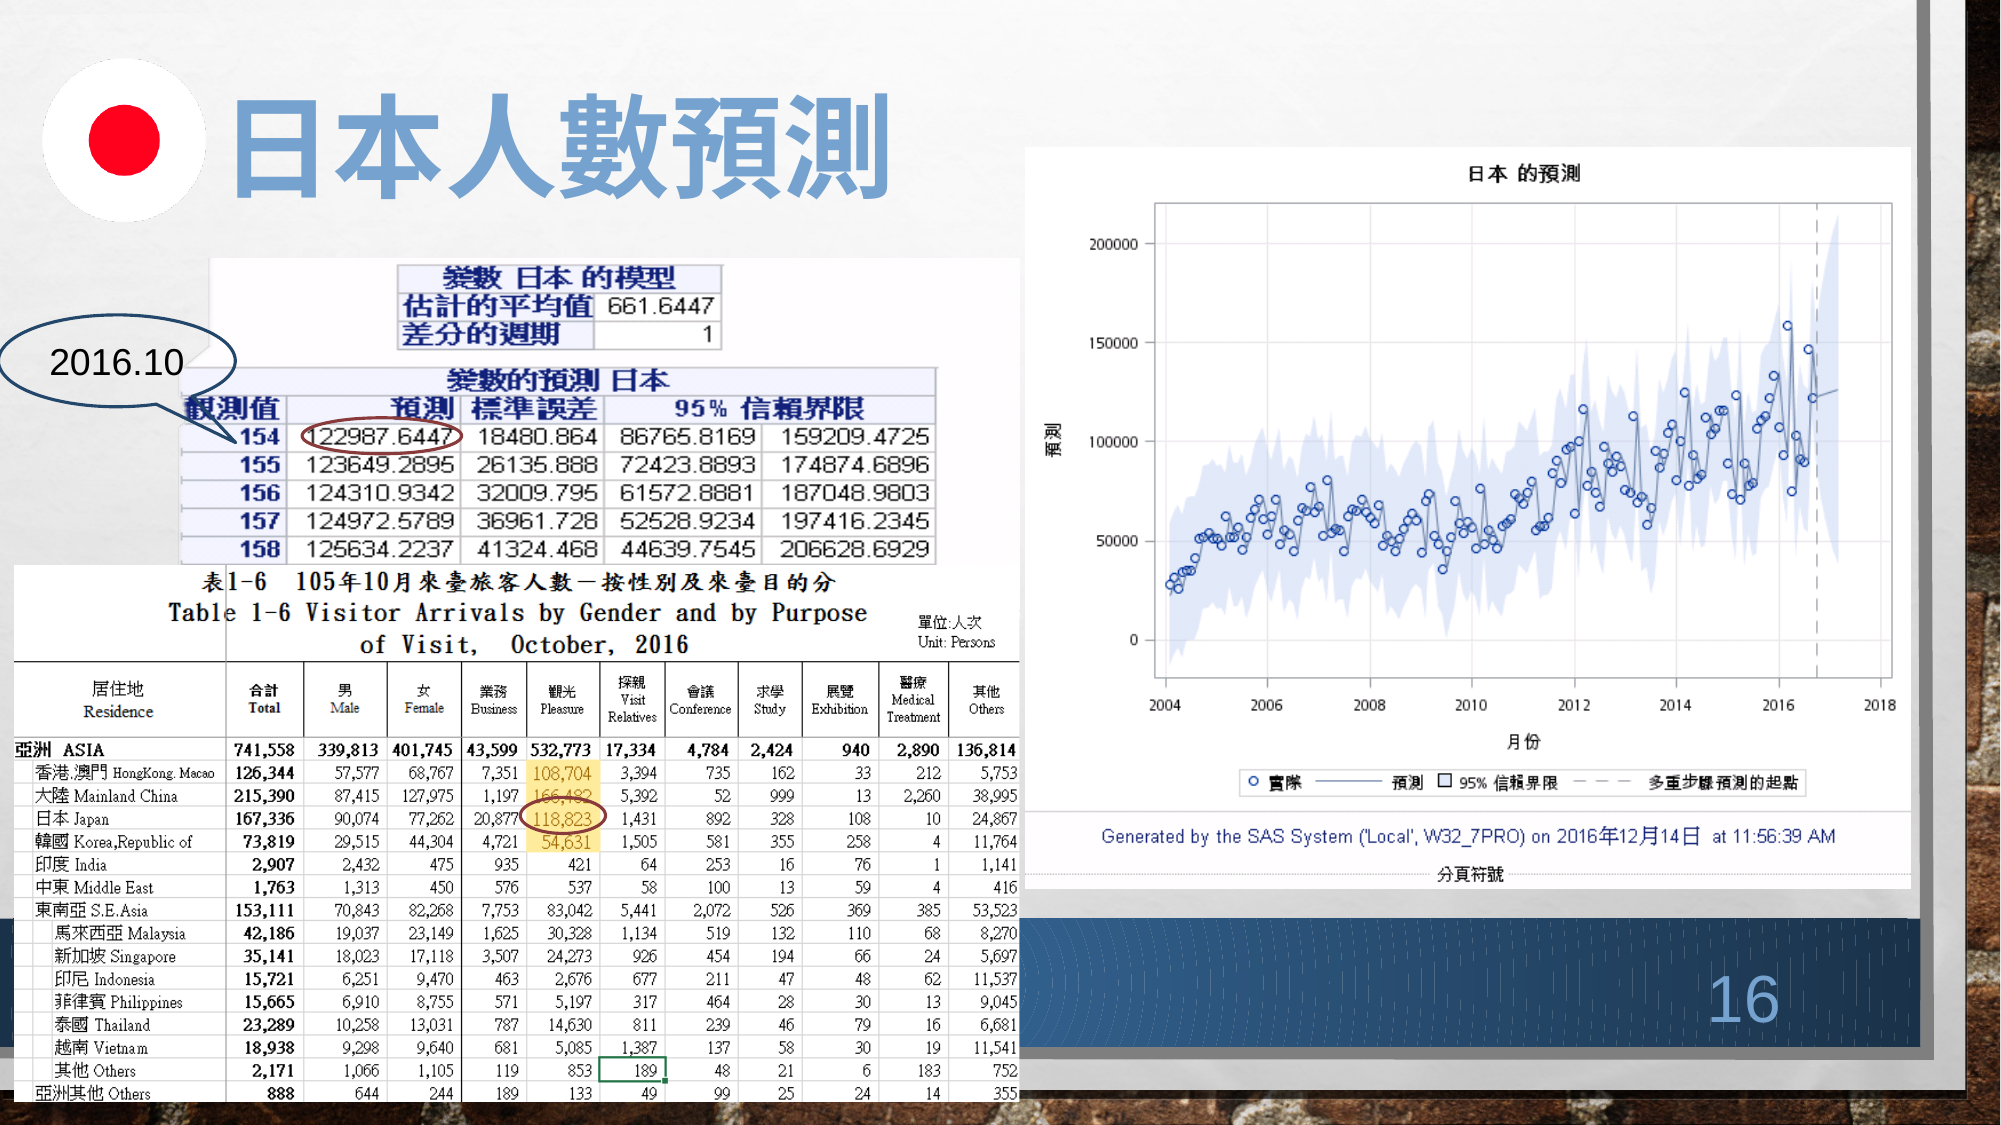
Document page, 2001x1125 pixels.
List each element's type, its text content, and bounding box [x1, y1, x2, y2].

picture [42, 58, 206, 222]
text_box 2016.10 [0, 314, 236, 443]
title 日本人數預測 [205, 58, 1911, 248]
text_box 15 [1669, 947, 1819, 1030]
picture [14, 258, 1020, 1102]
picture [1025, 248, 1911, 889]
